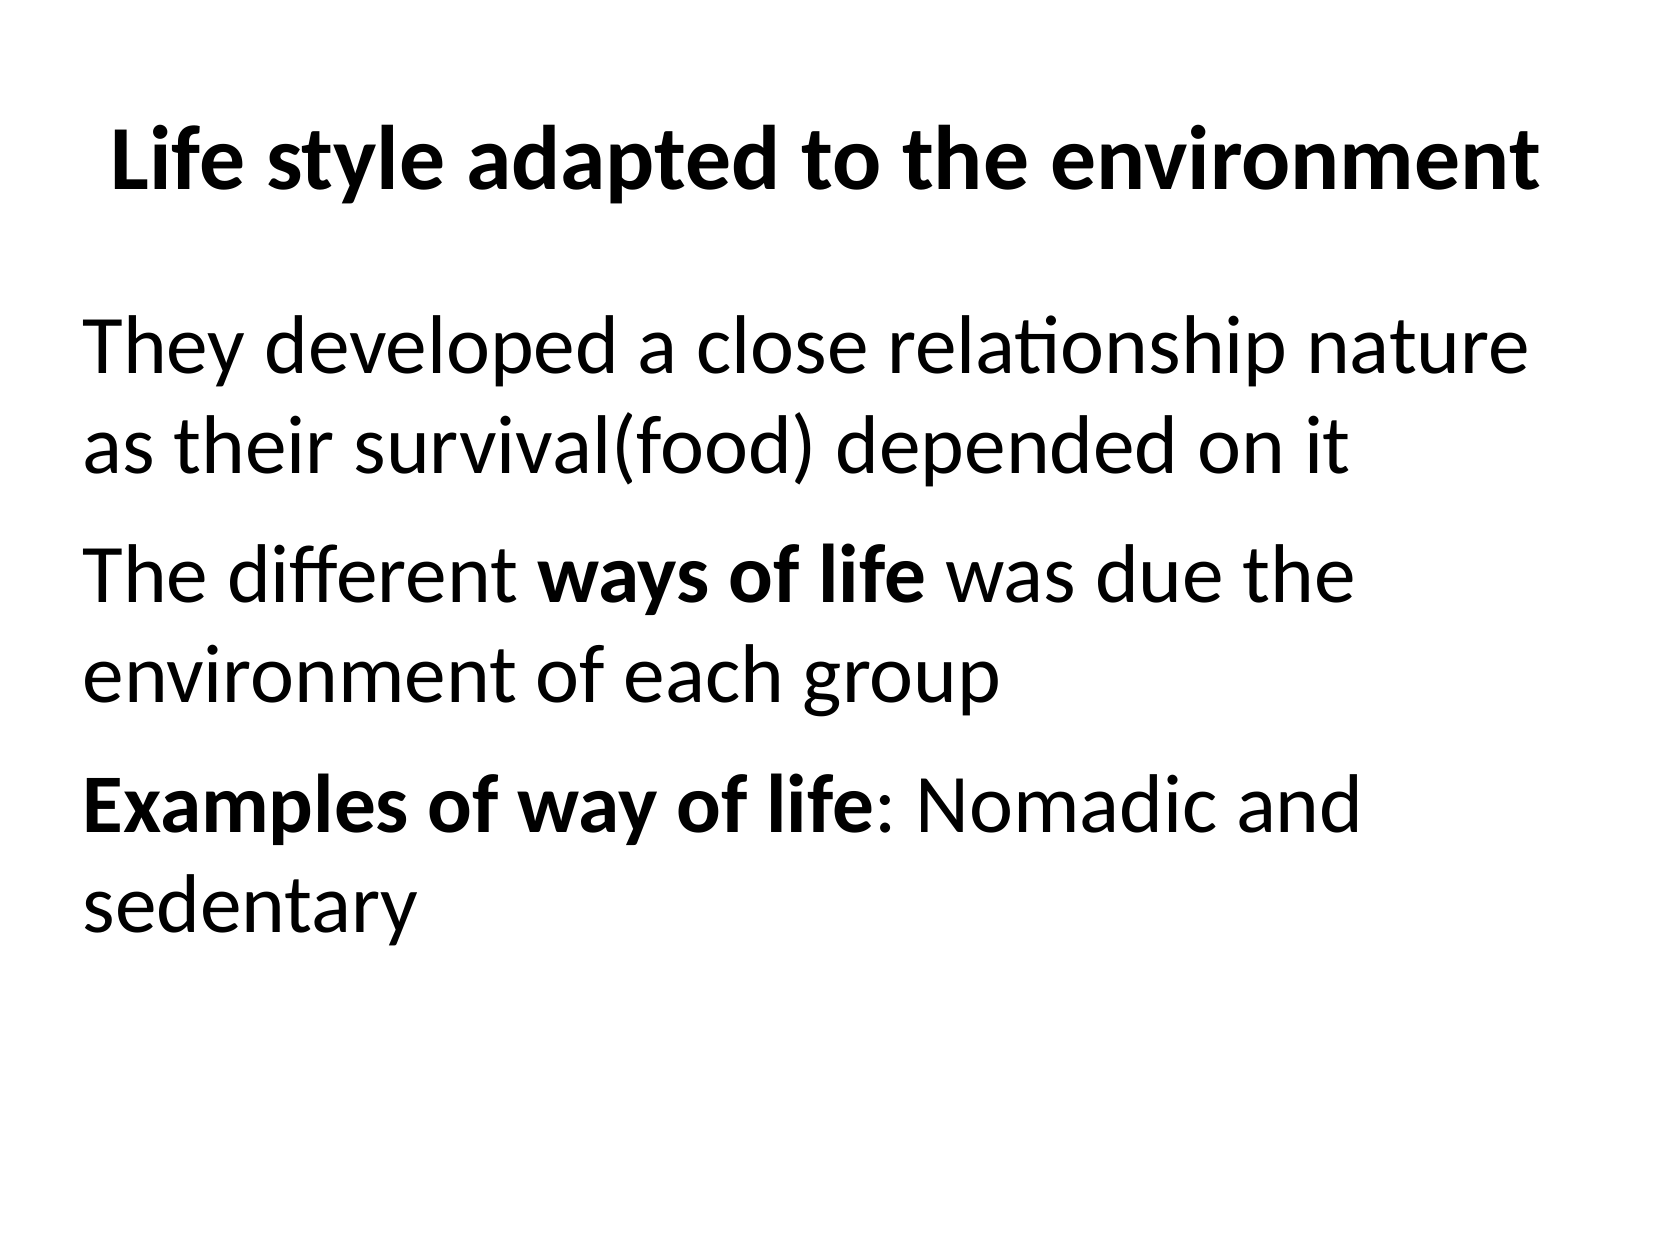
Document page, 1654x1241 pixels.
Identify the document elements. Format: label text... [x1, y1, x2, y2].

list They developed a close relationship nature as their survival(food) depended on it The different ways of life was due the environment of each group Examples of way of life: Nomadic and sedentary [82, 290, 1571, 1010]
title Life style adapted to the environment [82, 49, 1571, 257]
